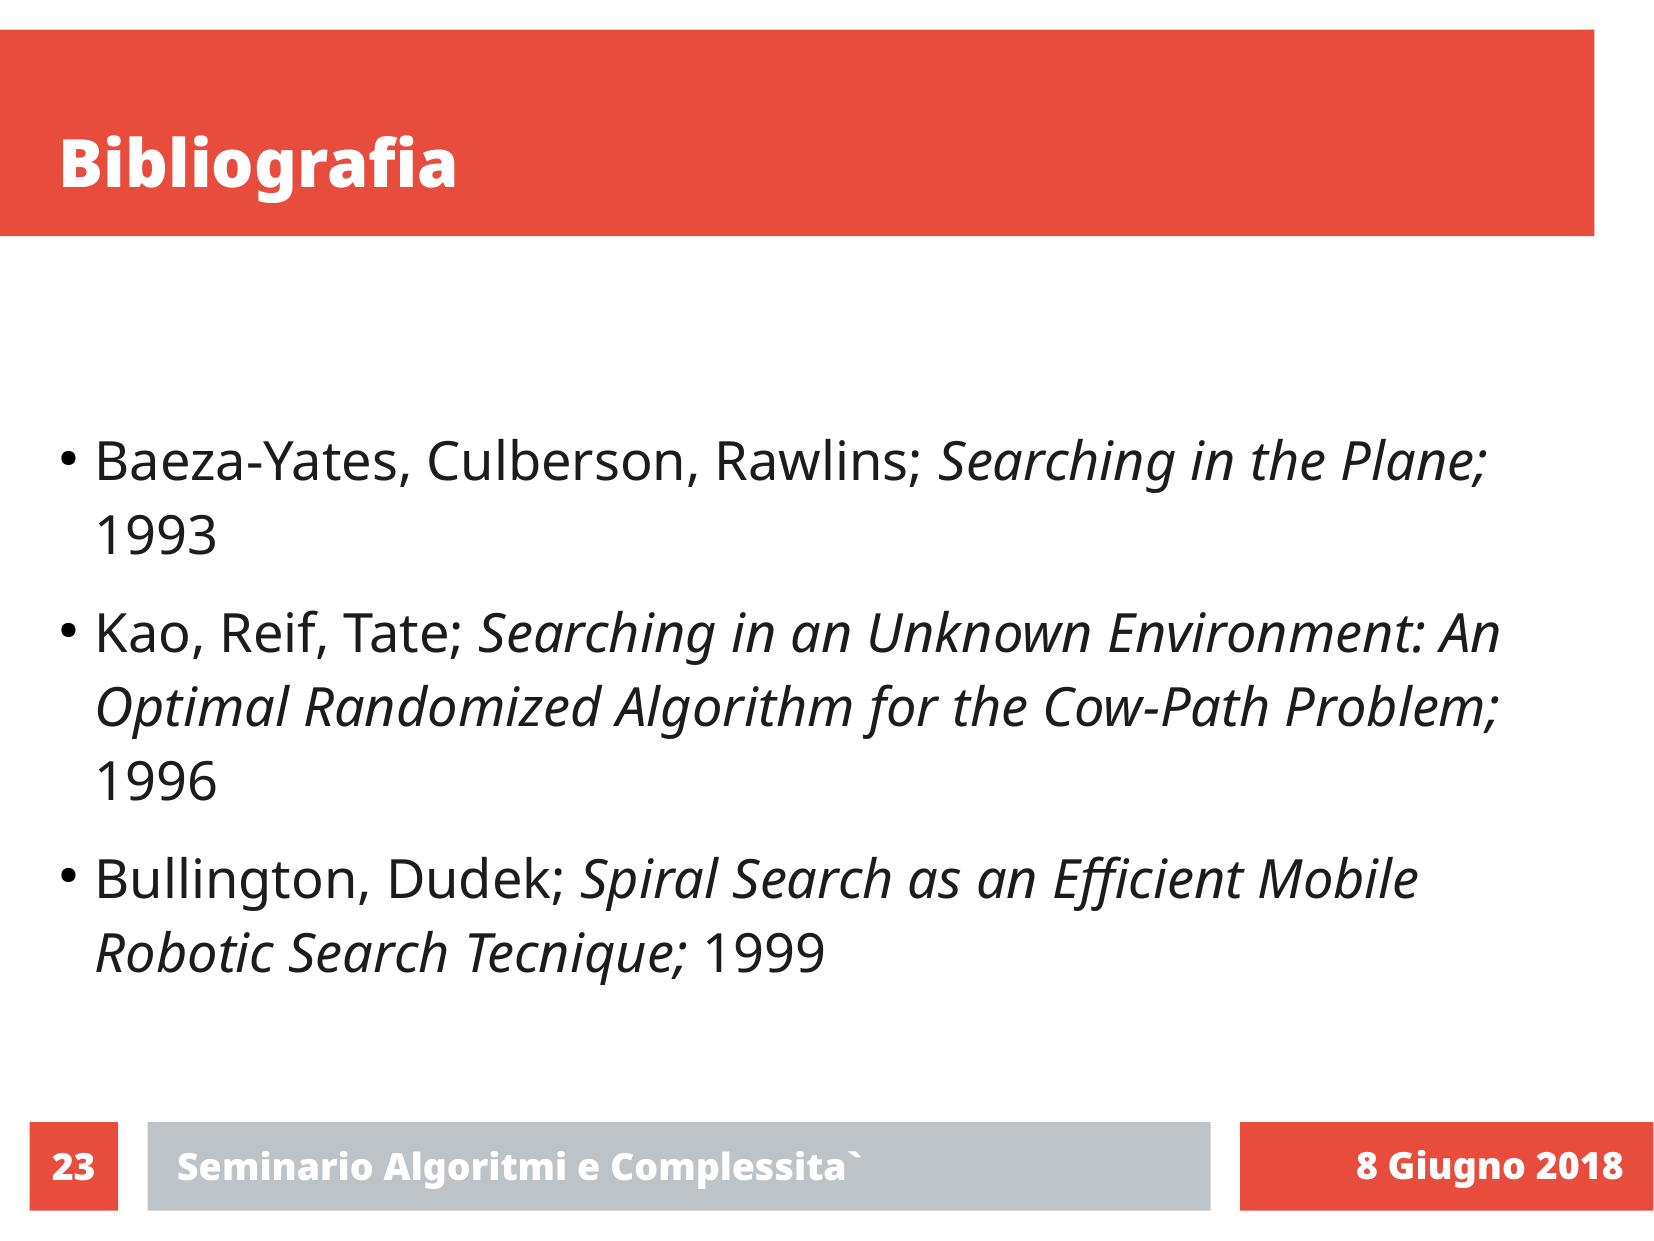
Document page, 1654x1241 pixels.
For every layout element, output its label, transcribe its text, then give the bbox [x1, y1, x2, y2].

text_box [59, 324, 1565, 1093]
title Bibliografia [59, 59, 1595, 207]
